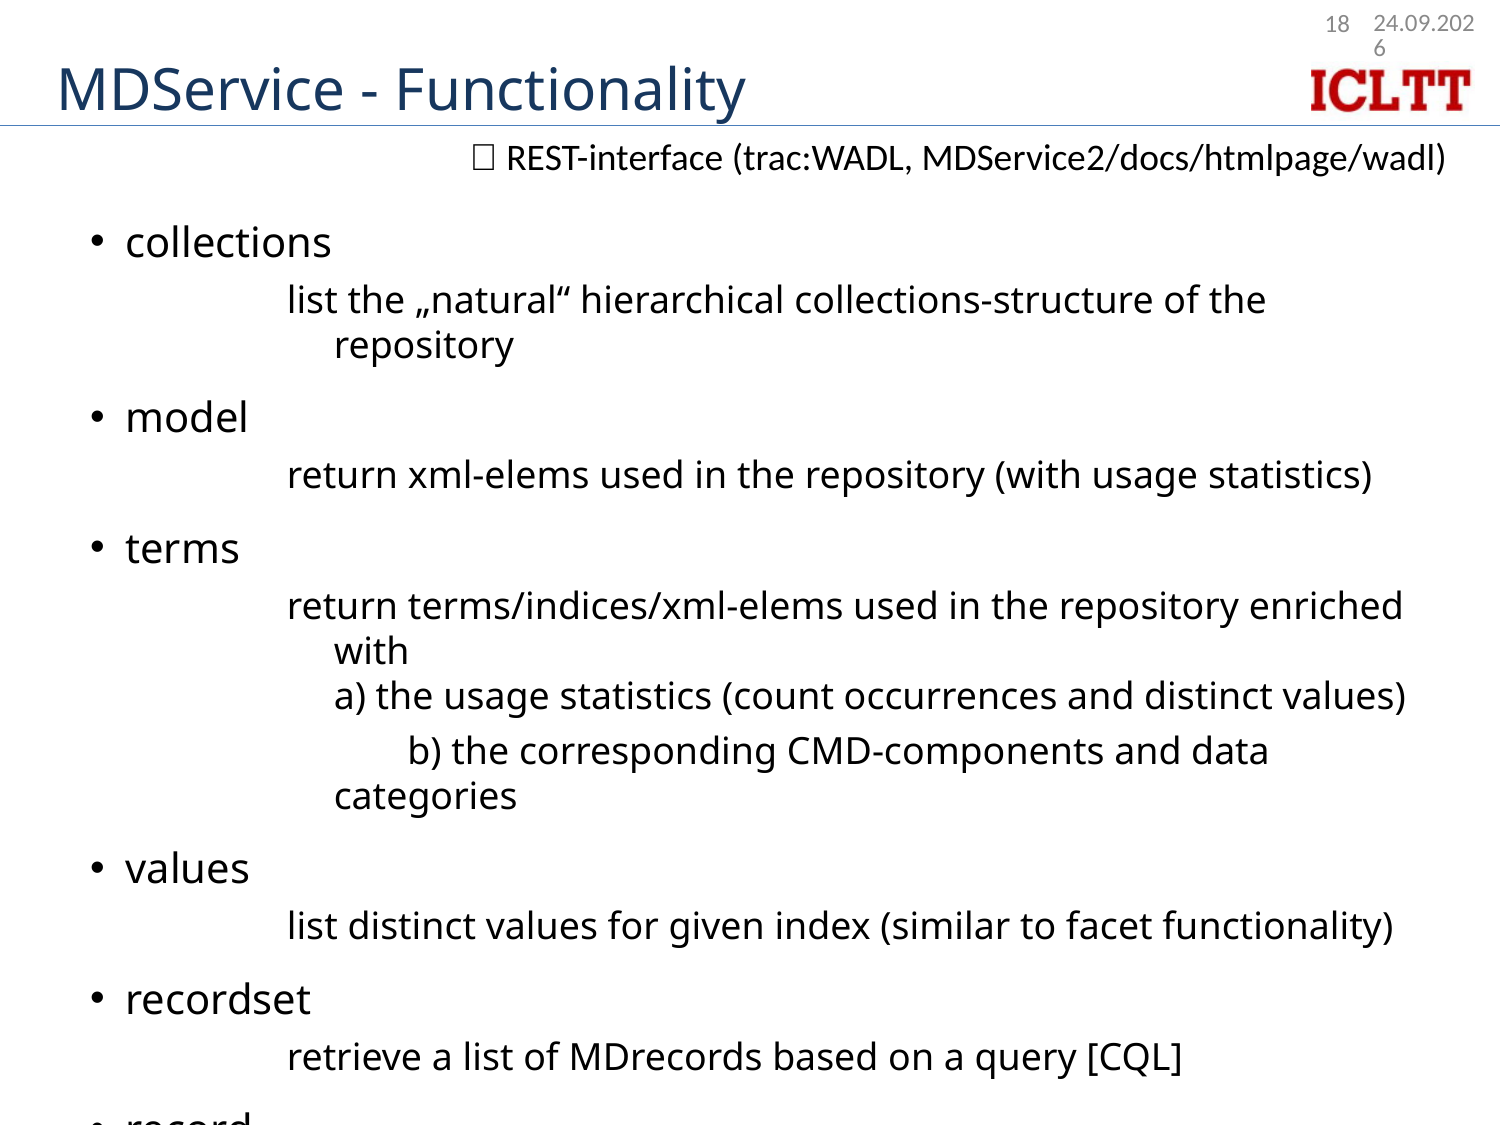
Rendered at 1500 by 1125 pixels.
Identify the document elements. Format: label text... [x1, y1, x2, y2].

title MDService - Functionality [41, 45, 1426, 126]
picture [1426, 61, 1475, 121]
text_box  REST-interface (trac:WADL, MDService2/docs/htmlpage/wadl) [455, 125, 1500, 185]
list collections list the „natural“ hierarchical collections-structure of the repository model return xml-elems used in the repository (with usage statistics) terms return terms/indices/xml-elems used in the repository enriched with a) the usage statistics (count occurrences and distinct values) b) the corresponding CMD-components and data categories values list distinct values for given index (similar to facet functionality) recordset retrieve a list of MDrecords based on a query [CQL] record retrieve individual MDrecord based on the identifier [75, 208, 1459, 1125]
